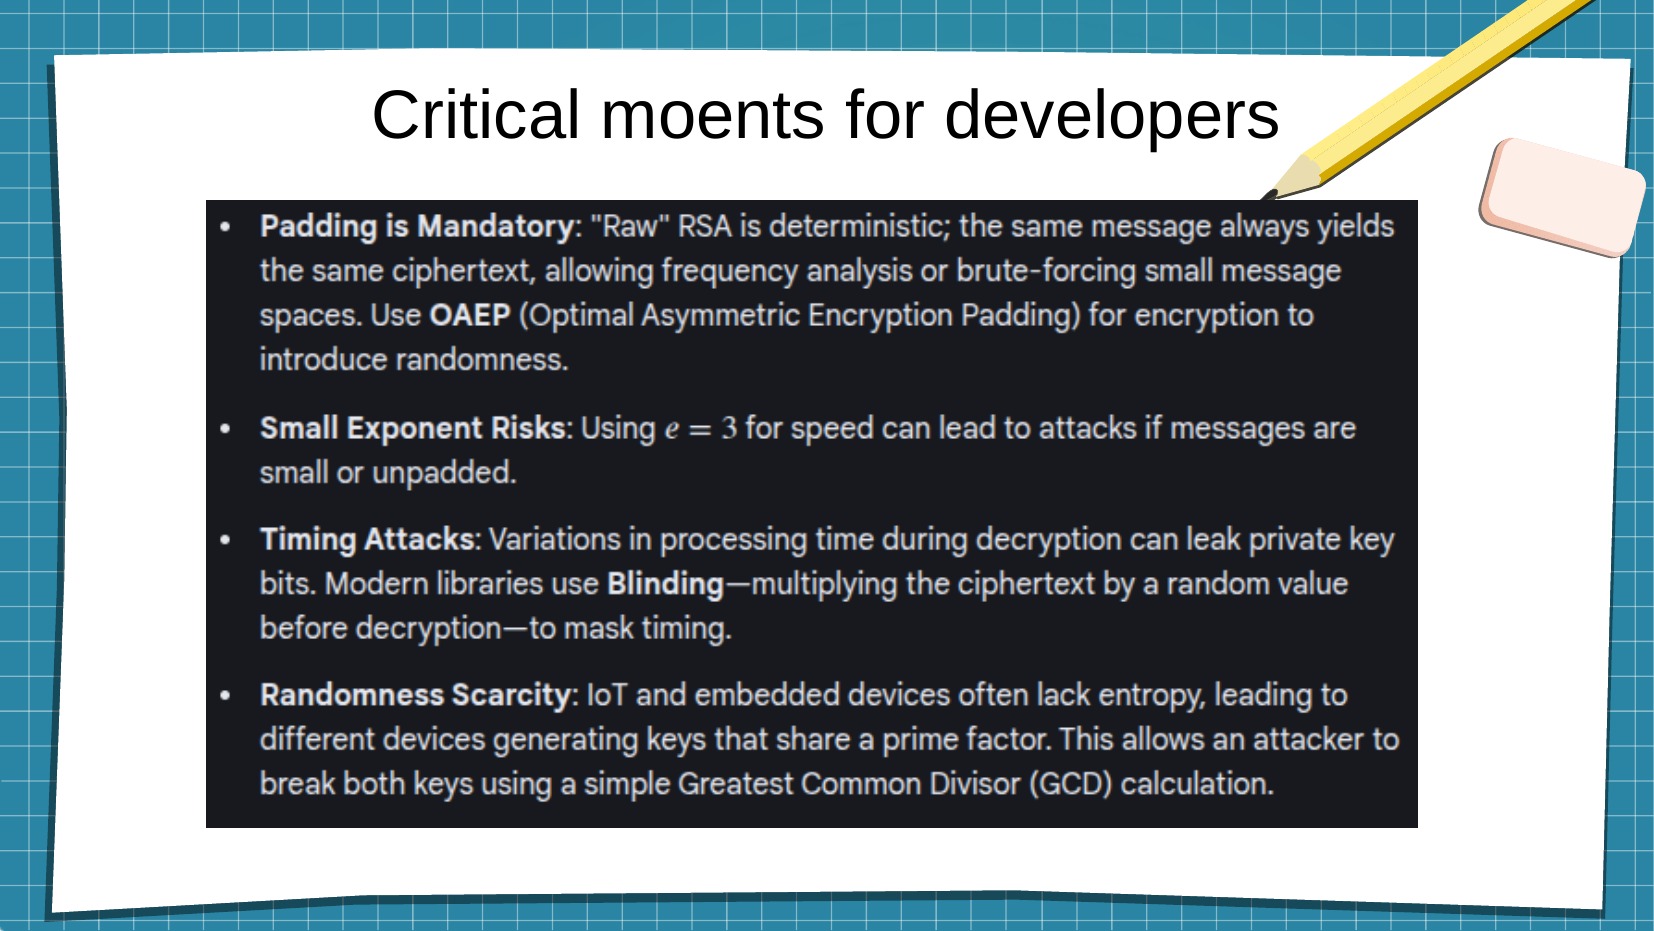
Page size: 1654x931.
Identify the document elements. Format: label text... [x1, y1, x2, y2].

title Critical moents for developers [82, 37, 1571, 193]
picture [206, 200, 1418, 828]
